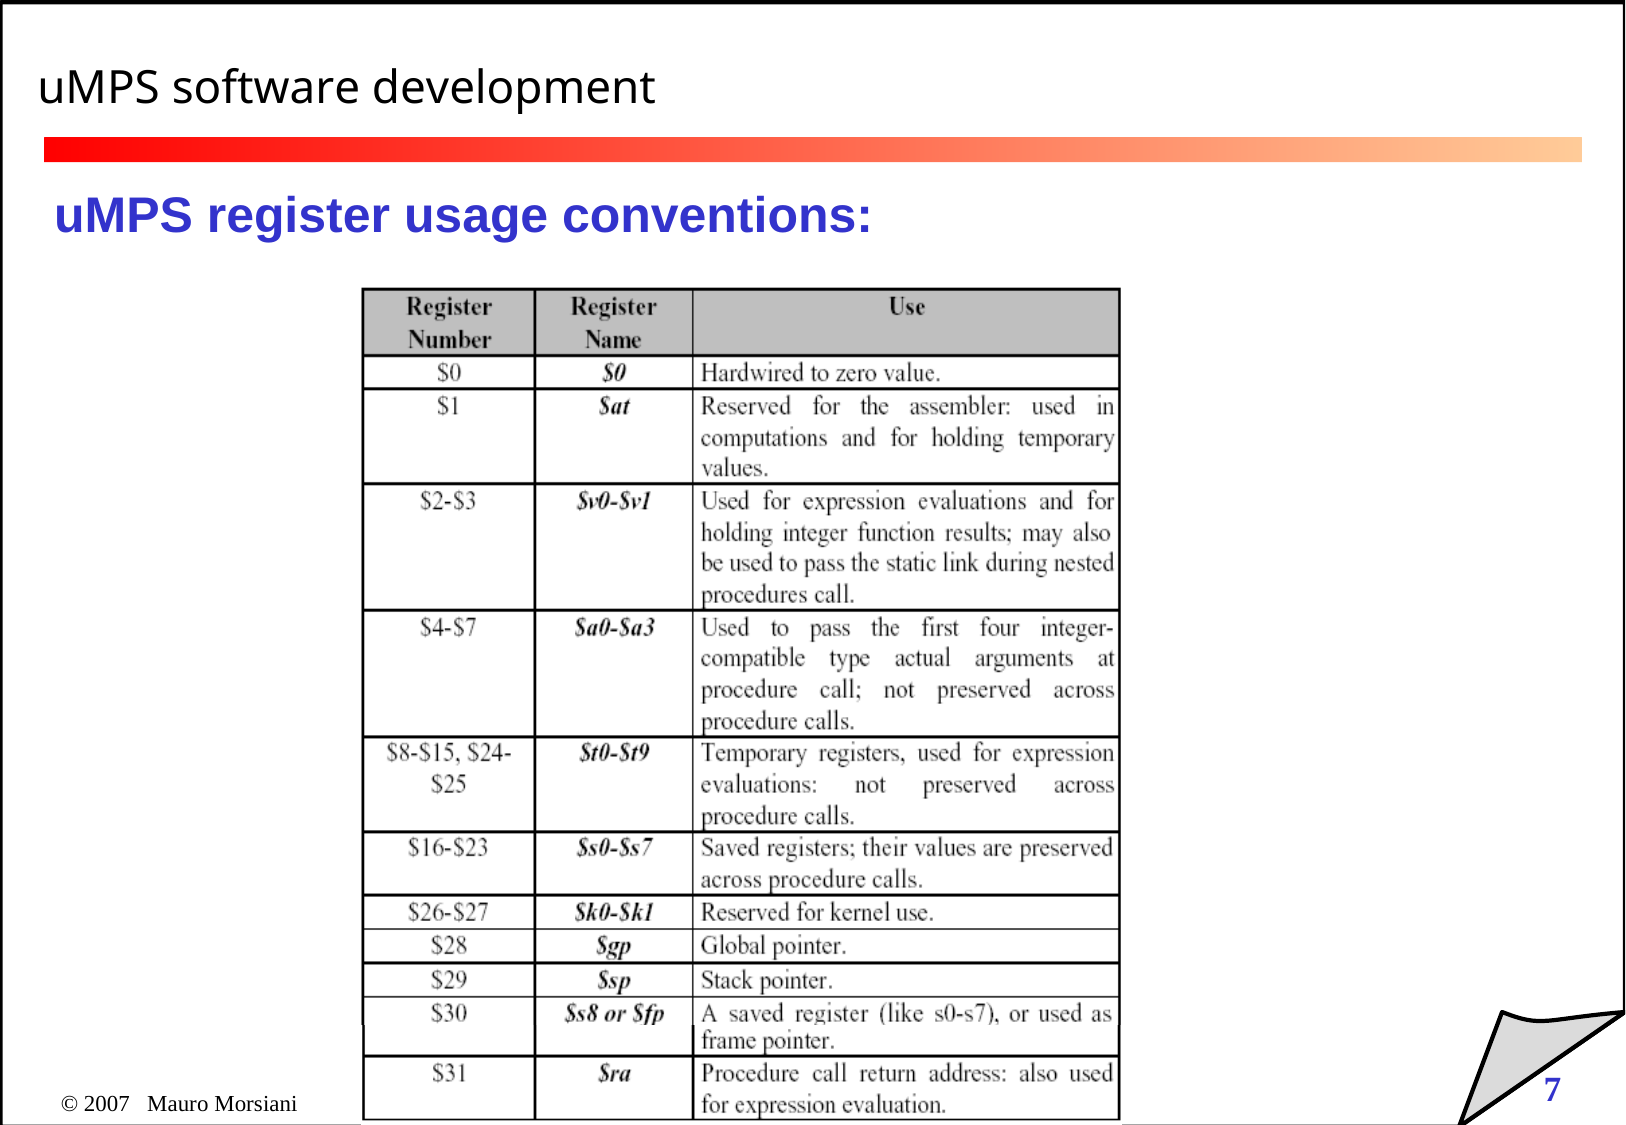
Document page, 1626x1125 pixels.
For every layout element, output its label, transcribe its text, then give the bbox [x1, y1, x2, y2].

title uMPS software development [37, 44, 1587, 130]
list uMPS register usage conventions: [54, 187, 1566, 739]
picture [359, 285, 1125, 1125]
